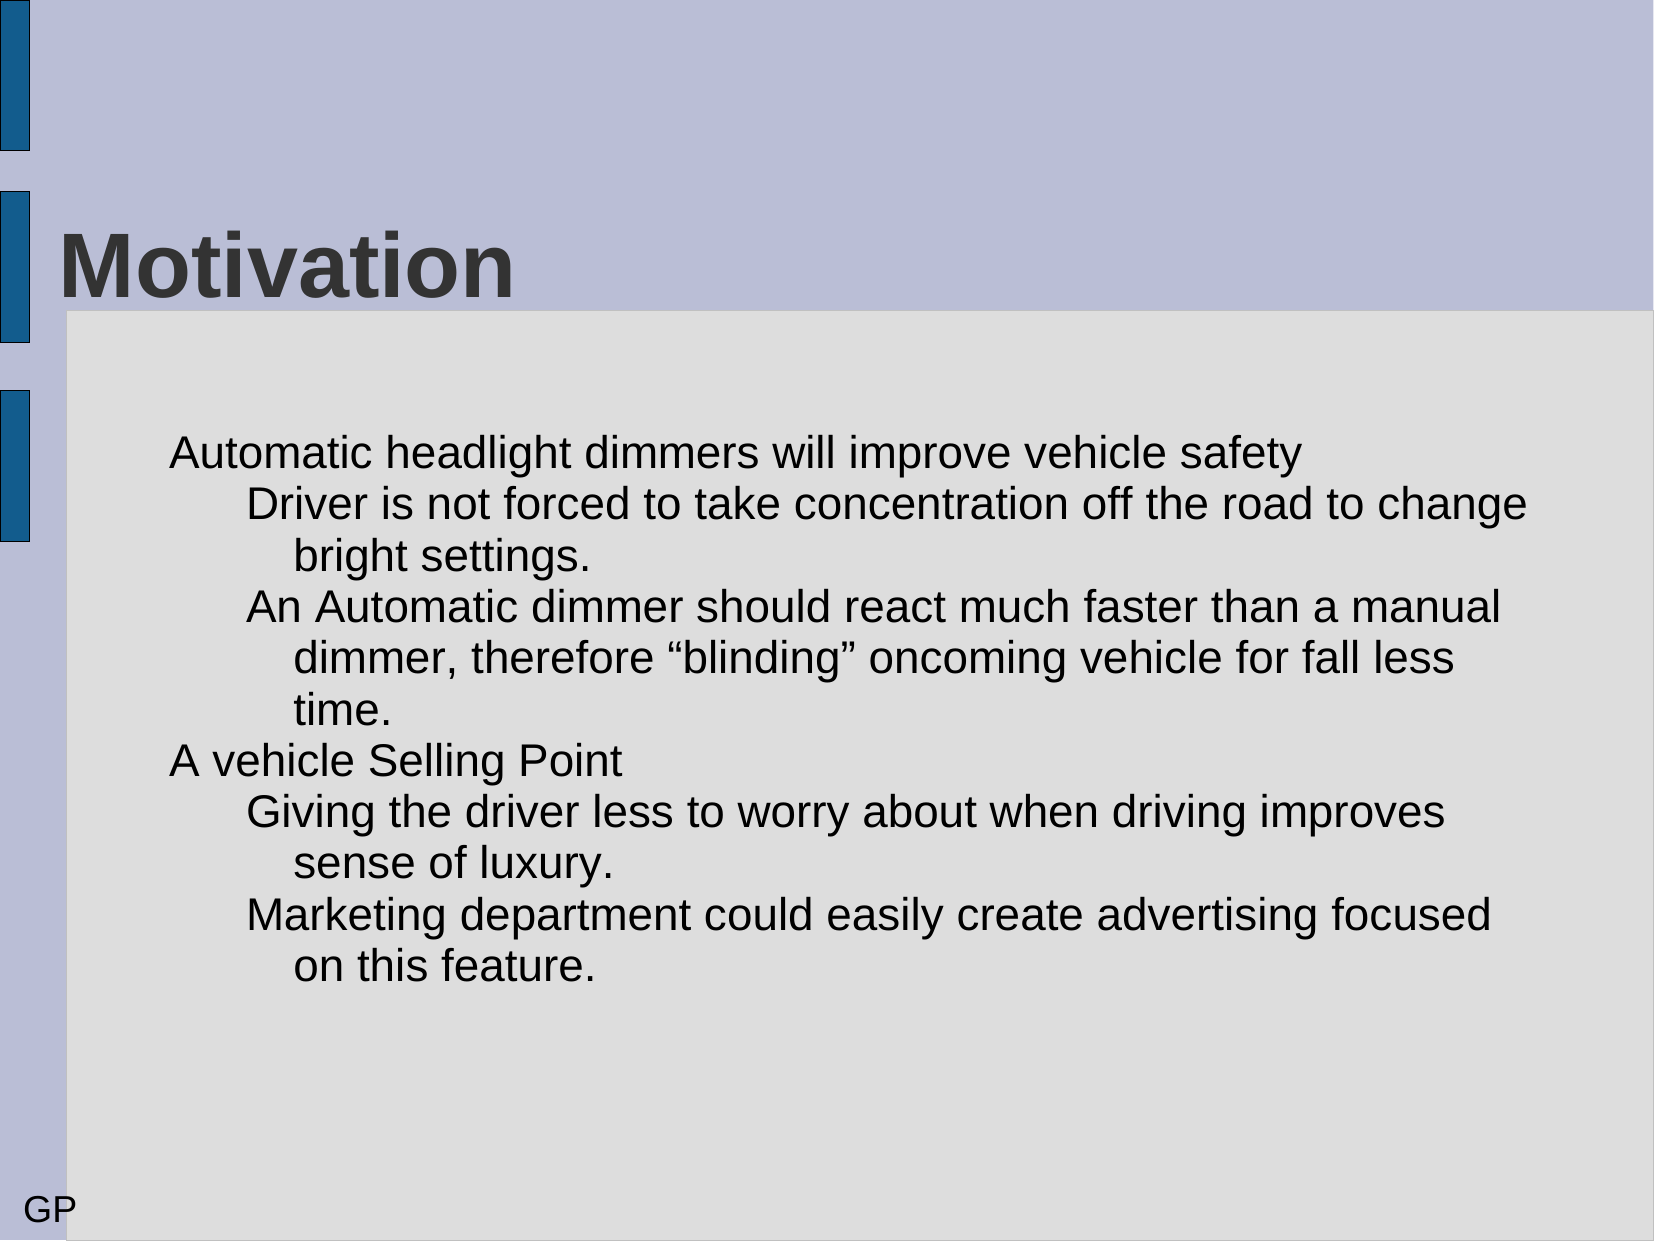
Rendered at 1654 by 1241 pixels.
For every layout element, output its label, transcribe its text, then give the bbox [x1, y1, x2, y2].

title Motivation [59, 206, 1558, 325]
text_box GP [8, 1181, 93, 1240]
list Automatic headlight dimmers will improve vehicle safety Driver is not forced to take concentration off the road to change bright settings. An Automatic dimmer should react much faster than a manual dimmer, therefore “blinding” oncoming vehicle for fall less time. A vehicle Selling Point Giving the driver less to worry about when driving improves sense of luxury. Marketing department could easily create advertising focused on this feature. [151, 427, 1543, 1190]
